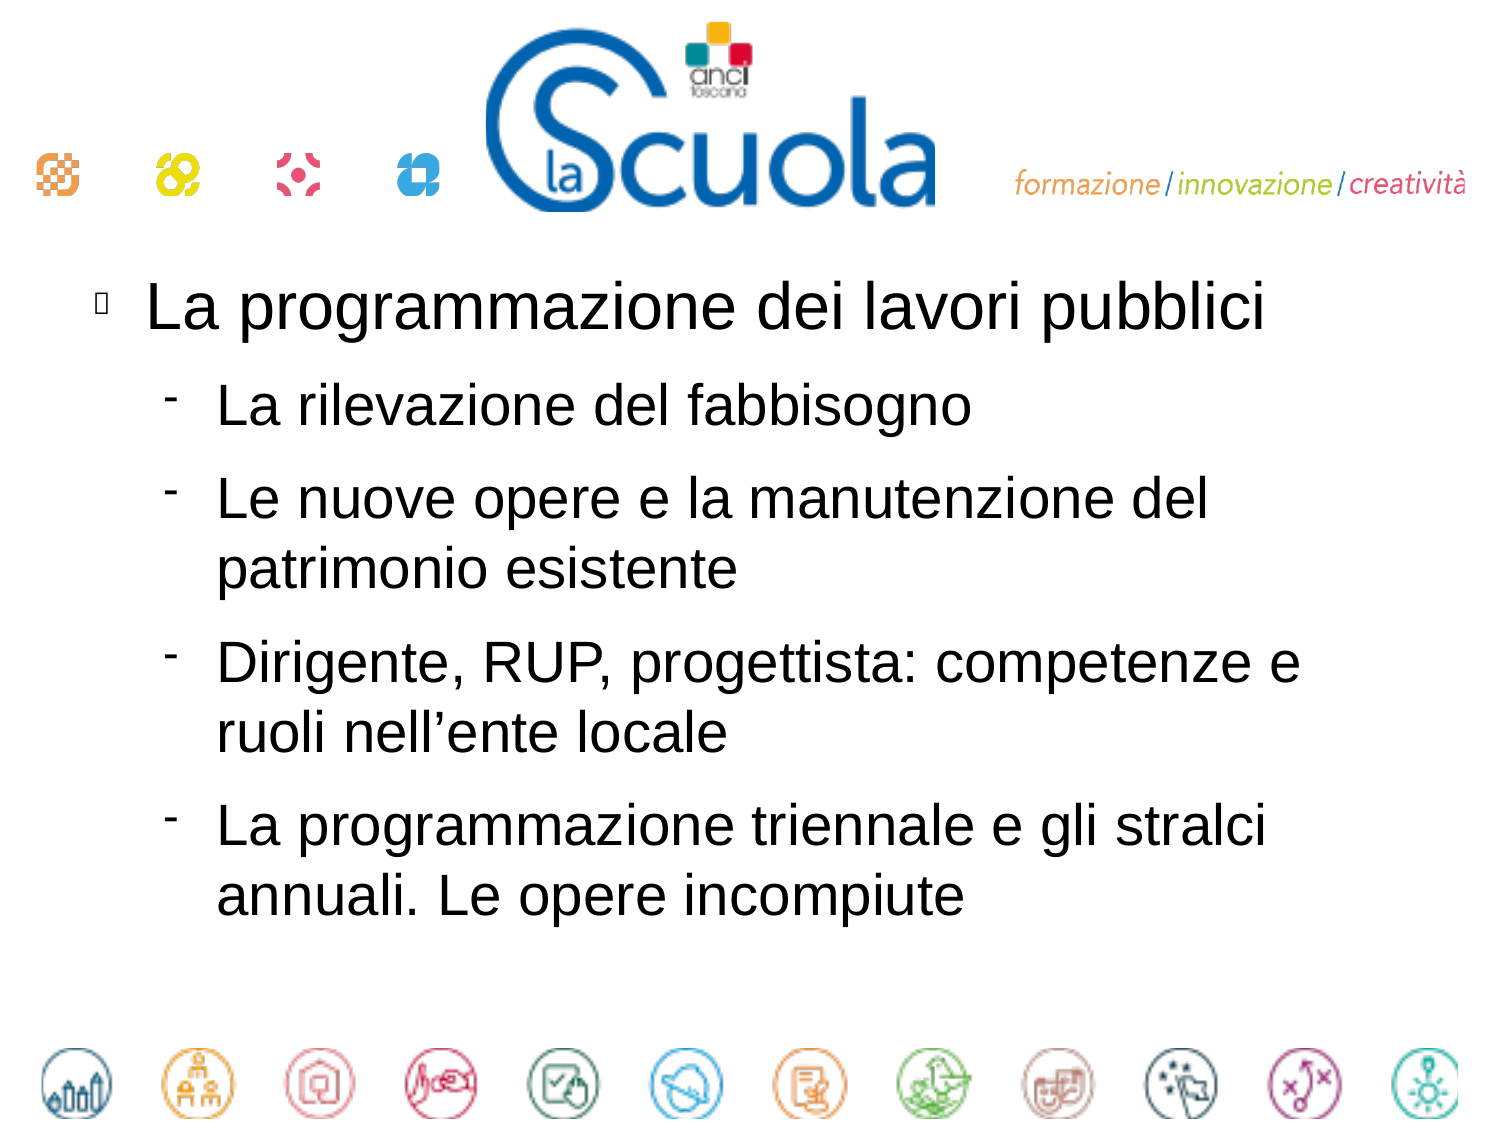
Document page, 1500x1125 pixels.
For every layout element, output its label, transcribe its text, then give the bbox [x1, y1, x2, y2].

text_box La programmazione dei lavori pubblici La rilevazione del fabbisogno Le nuove opere e la manutenzione del patrimonio esistente Dirigente, RUP, progettista: competenze e ruoli nell’ente locale La programmazione triennale e gli stralci annuali. Le opere incompiute [75, 263, 1425, 916]
